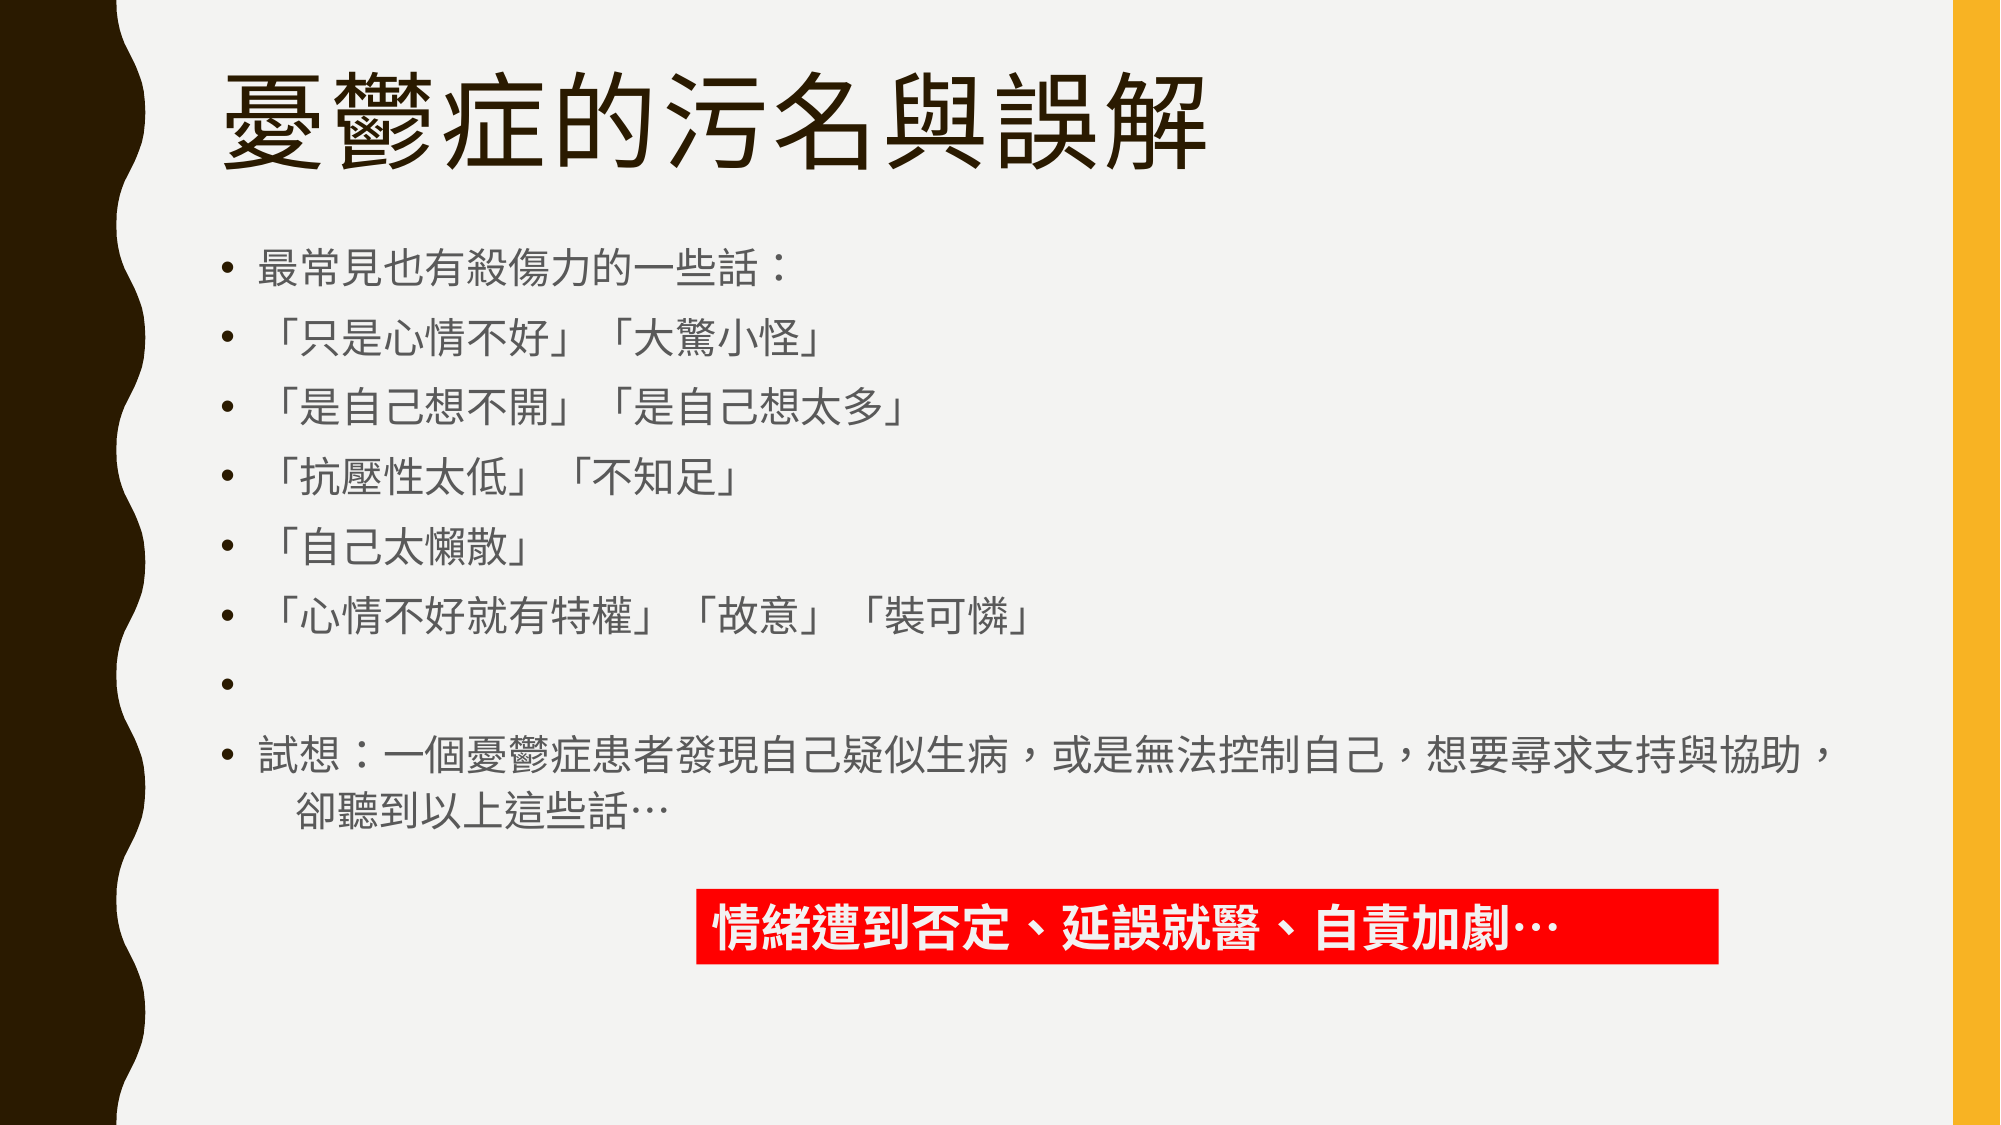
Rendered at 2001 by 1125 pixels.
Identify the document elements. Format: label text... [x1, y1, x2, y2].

title 憂鬱症的污名與誤解 [205, 62, 1876, 229]
list 最常見也有殺傷力的一些話： 「只是心情不好」「大驚小怪」 「是自己想不開」「是自己想太多」 「抗壓性太低」「不知足」 「自己太懶散」 「心情不好就有特權」「故意」「裝可憐」 試想：一個憂鬱症患者發現自己疑似生病，或是無法控制自己，想要尋求支持與協助，卻聽到以上這些話… [205, 229, 1876, 965]
text_box 情緒遭到否定、延誤就醫、自責加劇… [696, 888, 1719, 965]
